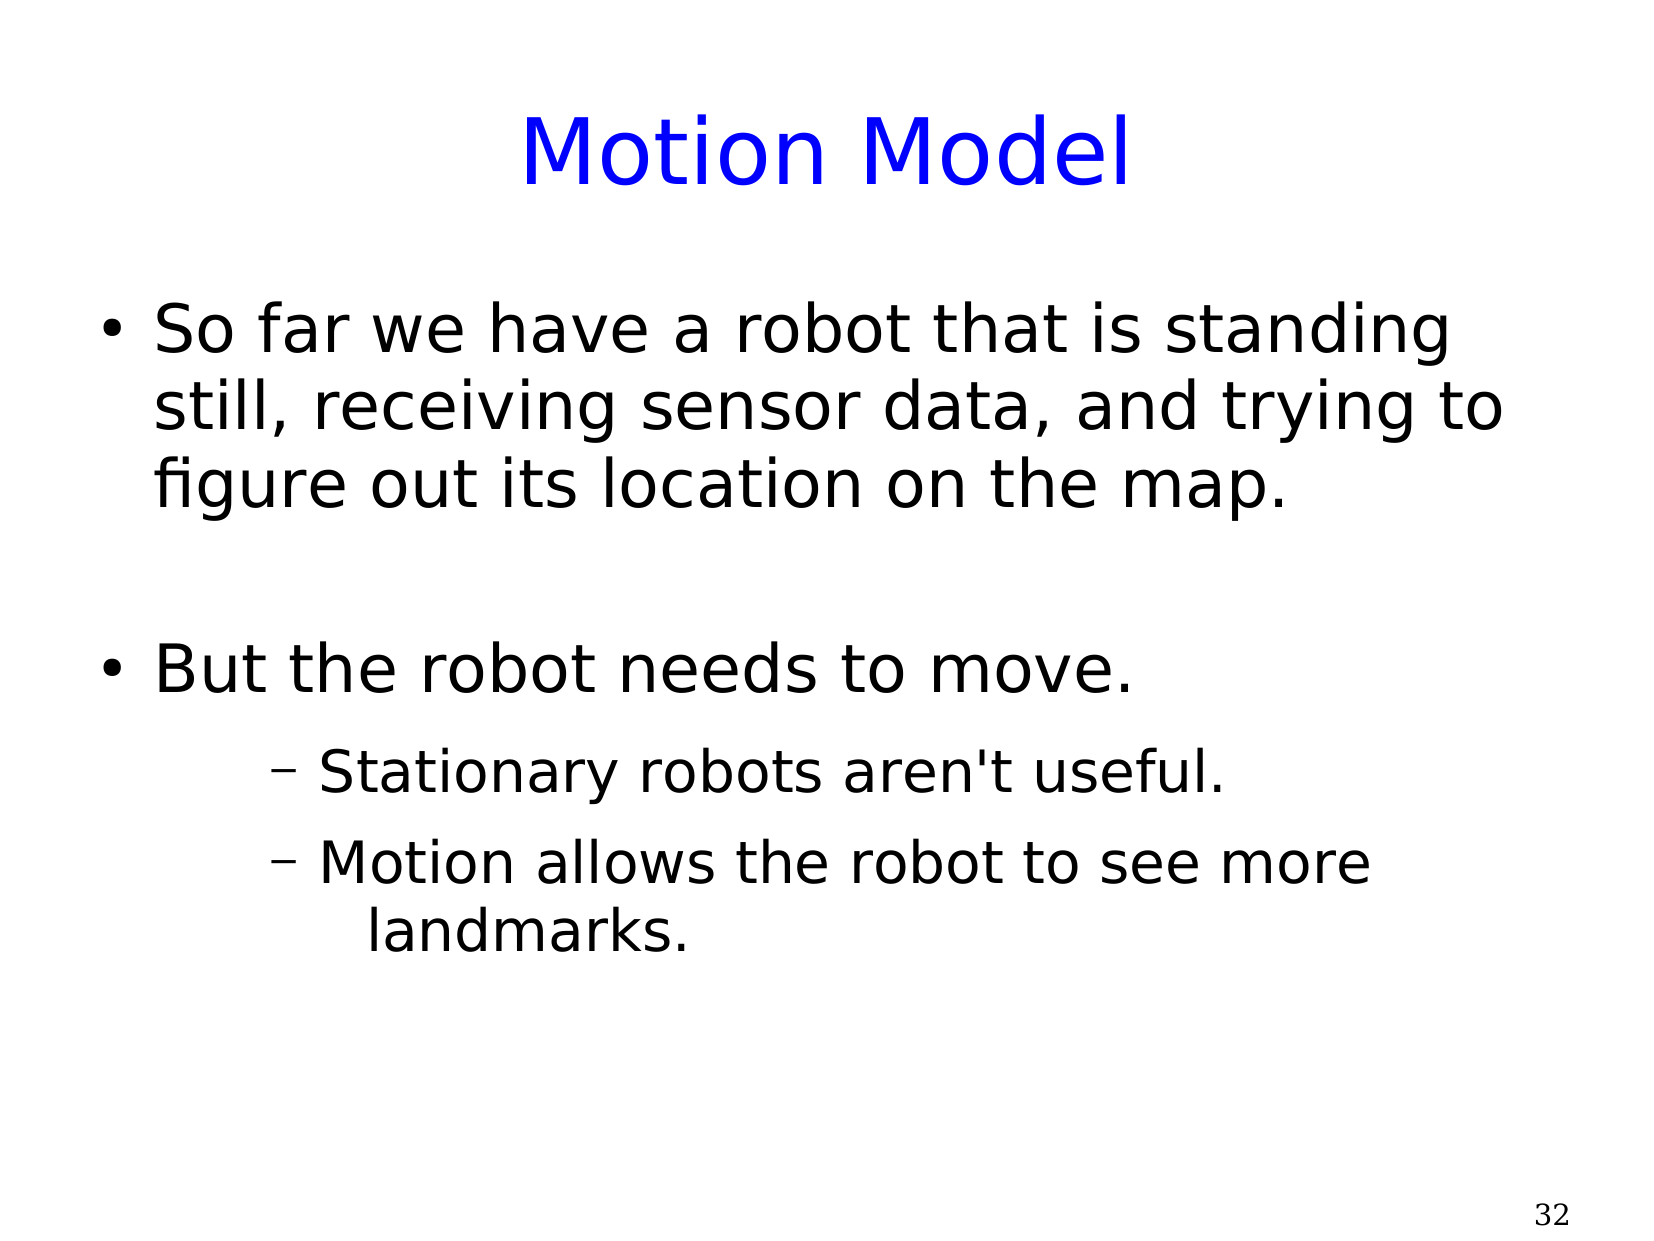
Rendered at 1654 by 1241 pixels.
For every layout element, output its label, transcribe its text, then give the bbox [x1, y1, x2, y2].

list So far we have a robot that is standing still, receiving sensor data, and trying to figure out its location on the map. But the robot needs to move. Stationary robots aren't useful. Motion allows the robot to see more landmarks. [82, 290, 1571, 1109]
title Motion Model [82, 49, 1571, 257]
